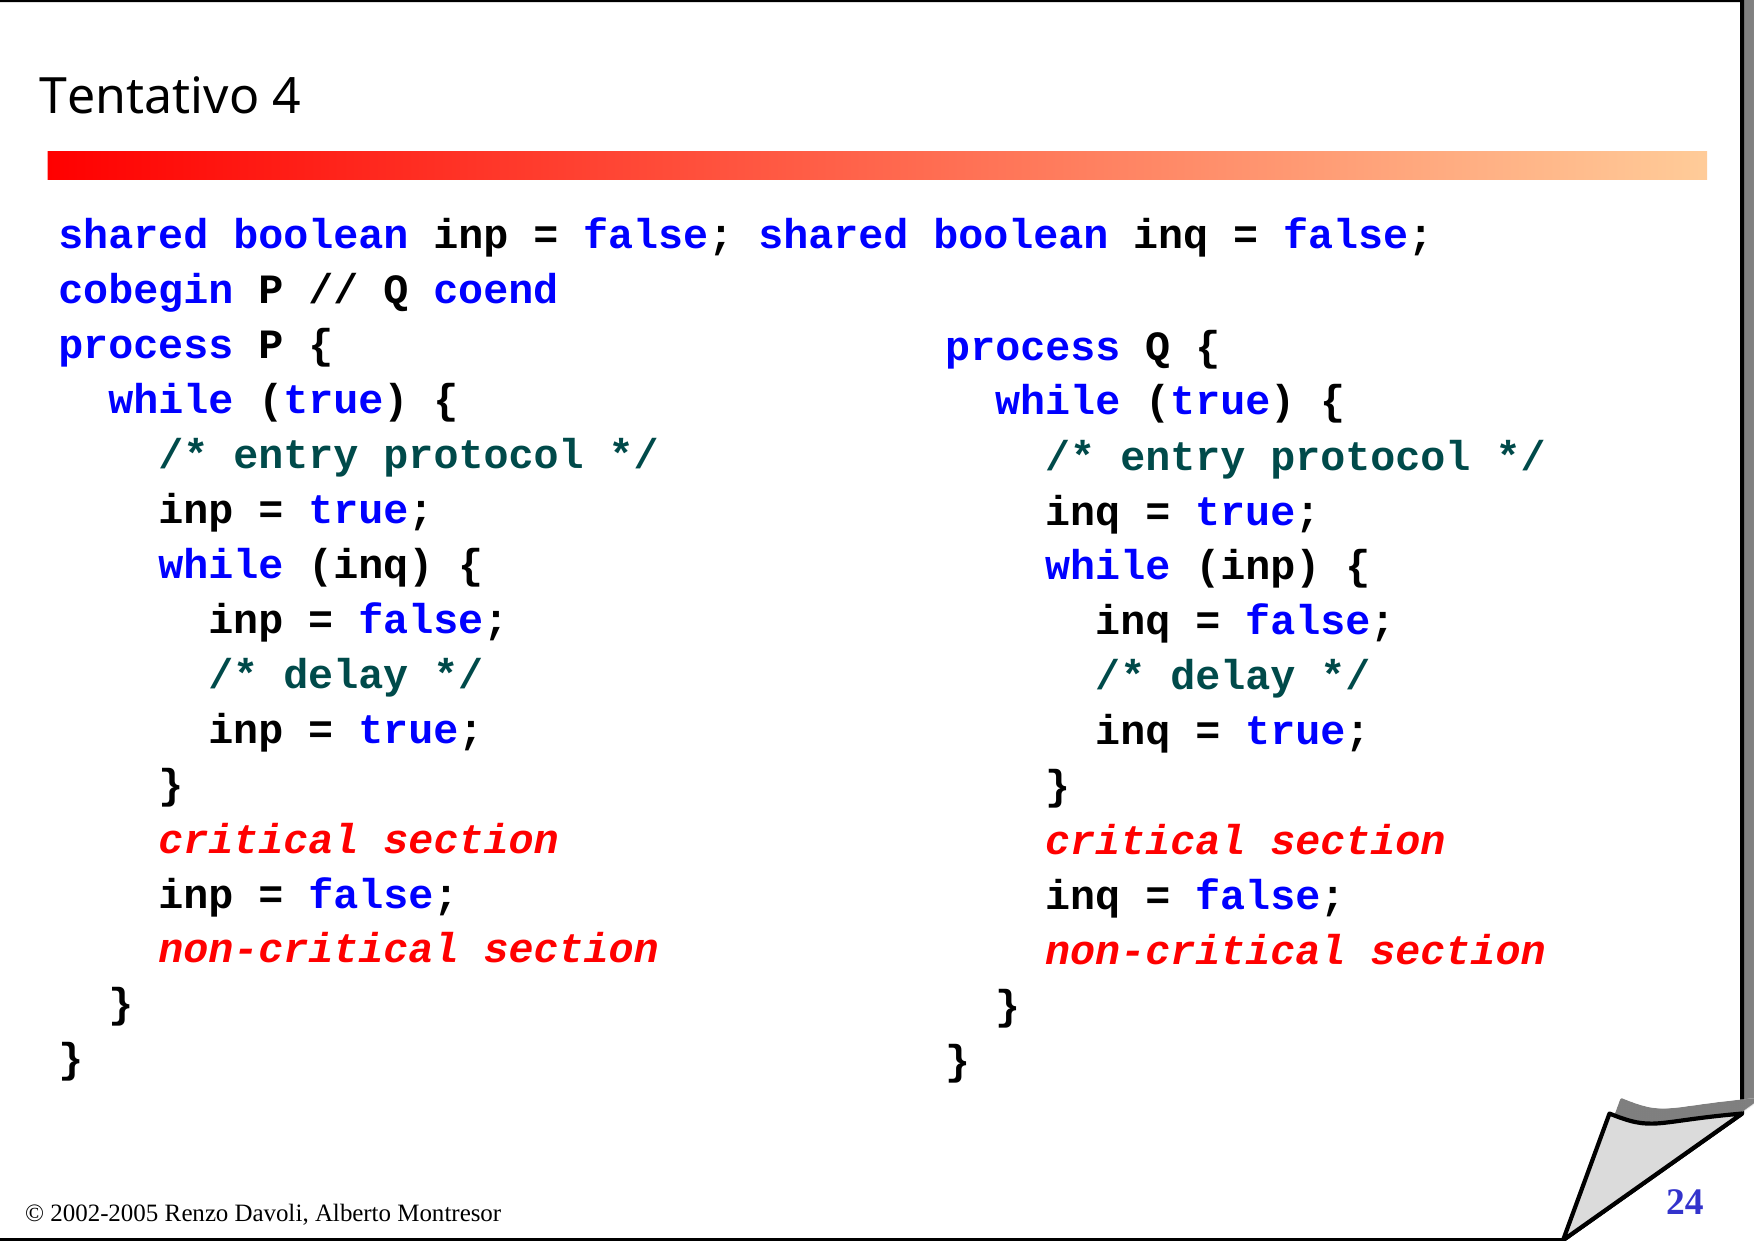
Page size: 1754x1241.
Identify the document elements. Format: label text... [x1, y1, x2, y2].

list shared boolean inp = false; shared boolean inq = false; cobegin P // Q coend process P { while (true) { /* entry protocol */ inp = true; while (inq) { inp = false; /* delay */ inp = true; } critical section inp = false; non-critical section } } [58, 206, 1696, 1141]
text_box process Q { while (true) { /* entry protocol */ inq = true; while (inp) { inq = false; /* delay */ inq = true; } critical section inq = false; non-critical section } } [851, 207, 1754, 1087]
title Tentativo 4 [39, 49, 1713, 144]
